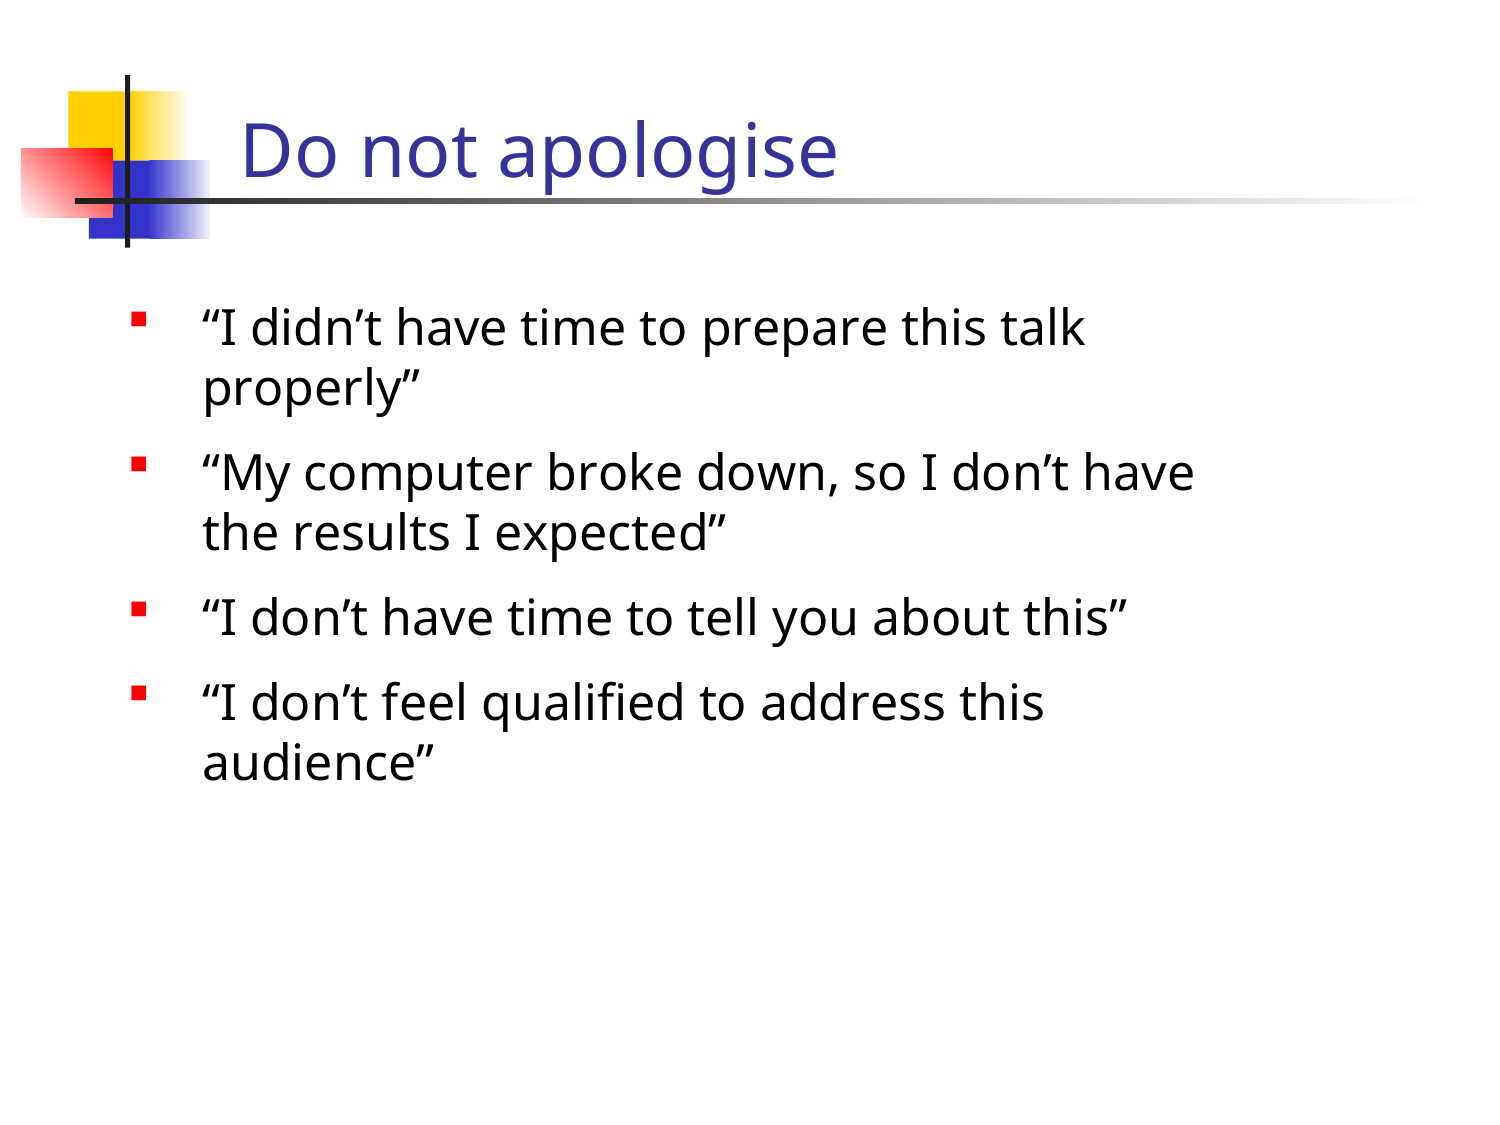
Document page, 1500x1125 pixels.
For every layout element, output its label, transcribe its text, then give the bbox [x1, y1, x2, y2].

text_box “I didn’t have time to prepare this talk properly” “My computer broke down, so I don’t have the results I expected” “I don’t have time to tell you about this” “I don’t feel qualified to address this audience” [112, 287, 1251, 798]
title Do not apologise [224, 12, 1500, 200]
